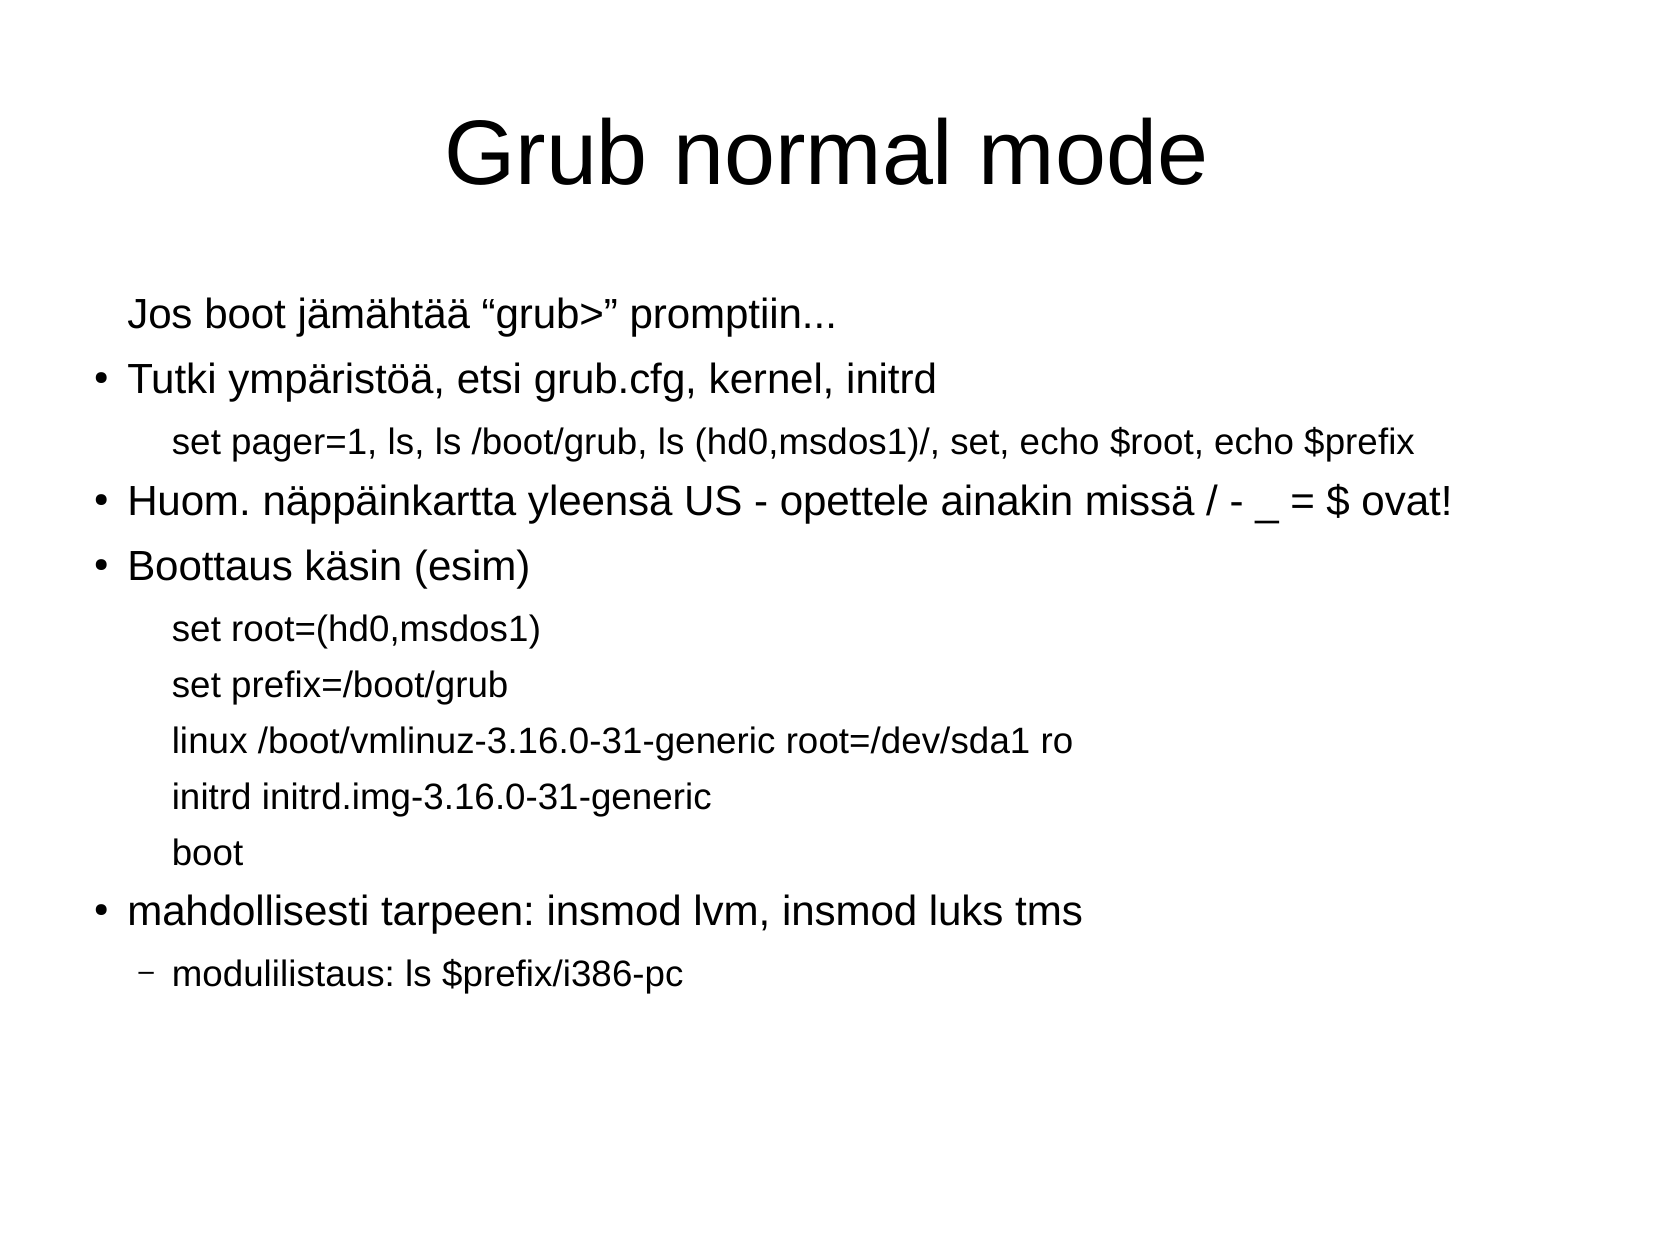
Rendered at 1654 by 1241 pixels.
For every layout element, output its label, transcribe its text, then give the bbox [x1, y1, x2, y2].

list Jos boot jämähtää “grub>” promptiin... Tutki ympäristöä, etsi grub.cfg, kernel, initrd set pager=1, ls, ls /boot/grub, ls (hd0,msdos1)/, set, echo $root, echo $prefix Huom. näppäinkartta yleensä US - opettele ainakin missä / - _ = $ ovat! Boottaus käsin (esim) set root=(hd0,msdos1) set prefix=/boot/grub linux /boot/vmlinuz-3.16.0-31-generic root=/dev/sda1 ro initrd initrd.img-3.16.0-31-generic boot mahdollisesti tarpeen: insmod lvm, insmod luks tms modulilistaus: ls $prefix/i386-pc [82, 290, 1571, 1010]
title Grub normal mode [82, 49, 1571, 257]
